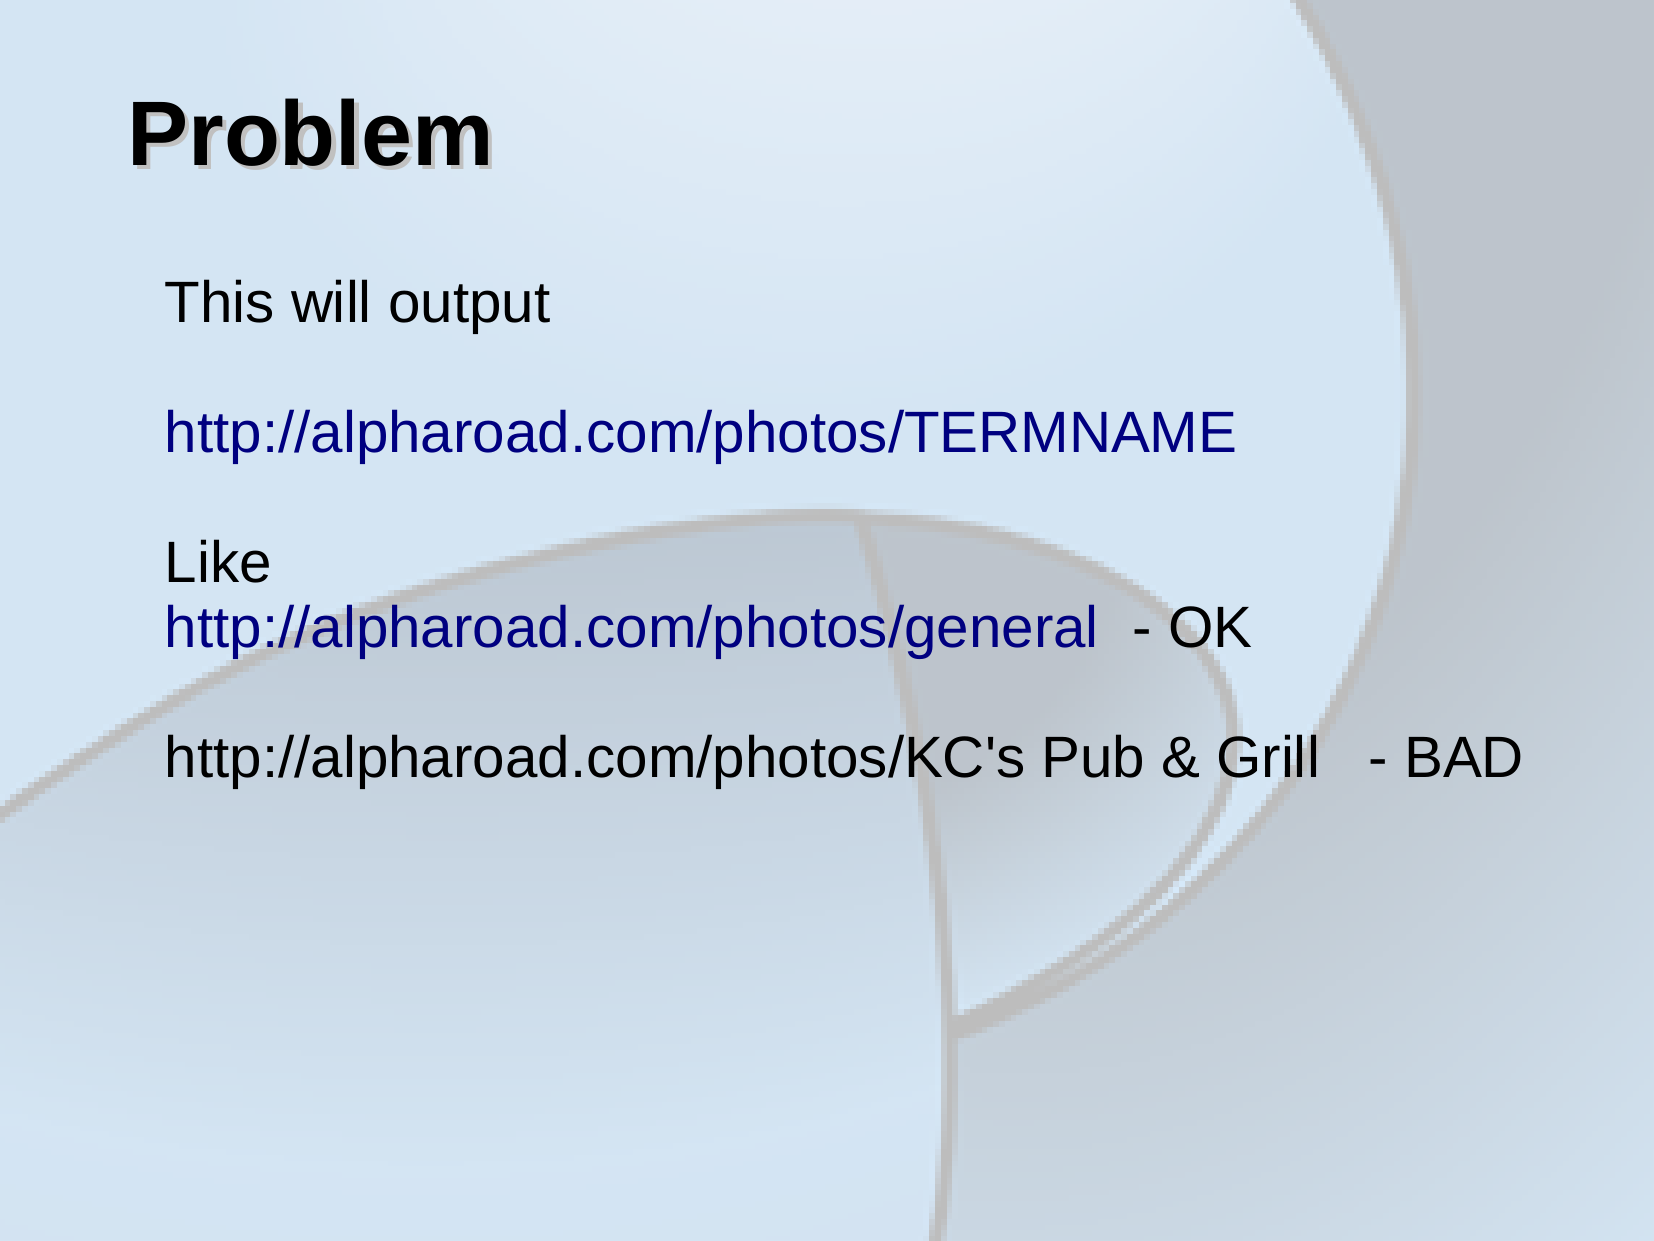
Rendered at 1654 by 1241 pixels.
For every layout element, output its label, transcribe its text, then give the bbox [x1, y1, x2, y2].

picture [0, 0, 1654, 1241]
text_box Problem [112, 75, 510, 193]
text_box This will output http://alpharoad.com/photos/TERMNAME Like http://alpharoad.com/photos/general - OK http://alpharoad.com/photos/KC's Pub & Grill - BAD [150, 262, 1576, 840]
